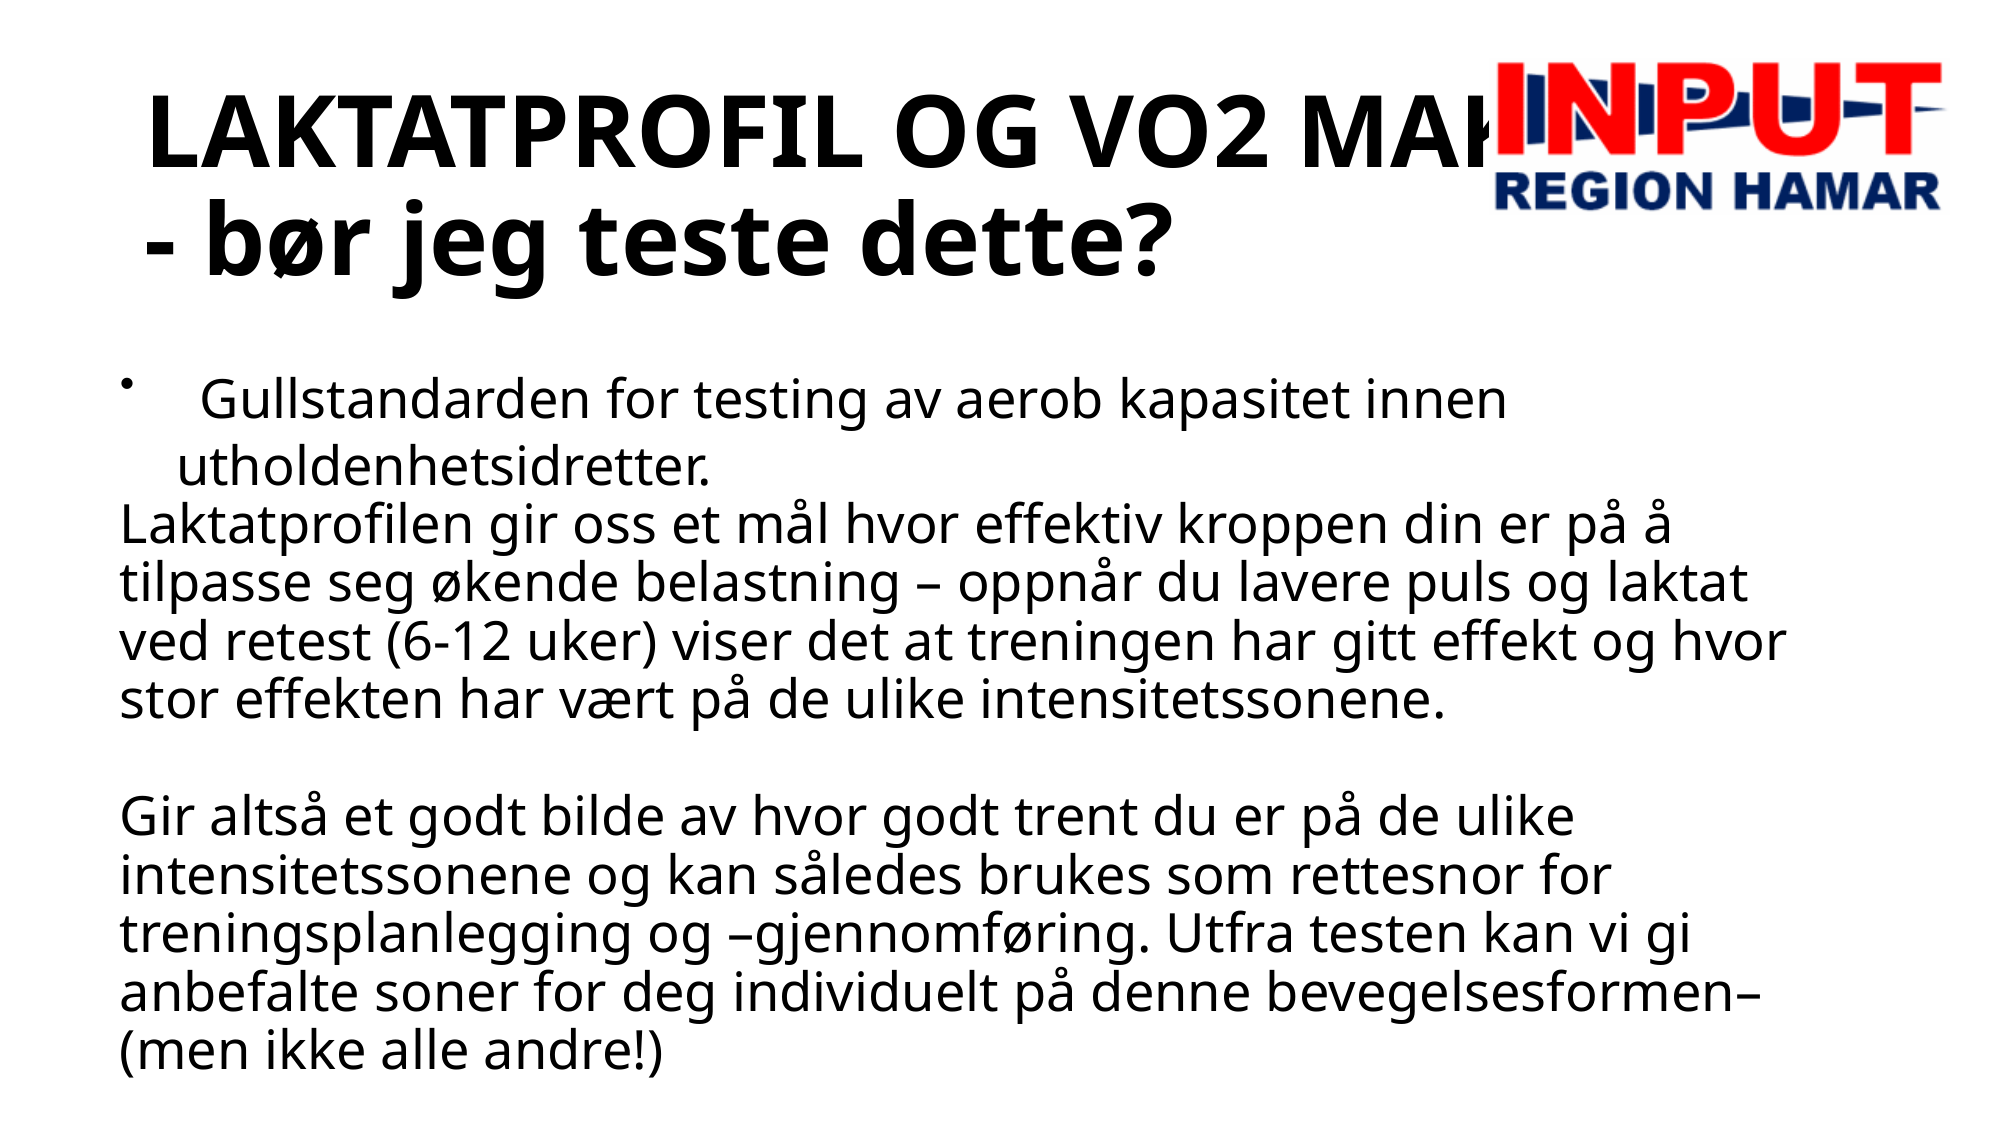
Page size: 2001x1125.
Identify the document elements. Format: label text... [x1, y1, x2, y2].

title LAKTATPROFIL OG VO2 MAKS - bør jeg teste dette? [129, 73, 1630, 331]
subtitle Gullstandarden for testing av aerob kapasitet innen utholdenhetsidretter. Laktatprofilen gir oss et mål hvor effektiv kroppen din er på å tilpasse seg økende belastning – oppnår du lavere puls og laktat ved retest (6-12 uker) viser det at treningen har gitt effekt og hvor stor effekten har vært på de ulike intensitetssonene. Gir altså et godt bilde av hvor godt trent du er på de ulike intensitetssonene og kan således brukes som rettesnor for treningsplanlegging og –gjennomføring. Utfra testen kan vi gi anbefalte soner for deg individuelt på denne bevegelsesformen– (men ikke alle andre!) mer... [105, 331, 1808, 1040]
picture [1489, 58, 1950, 215]
